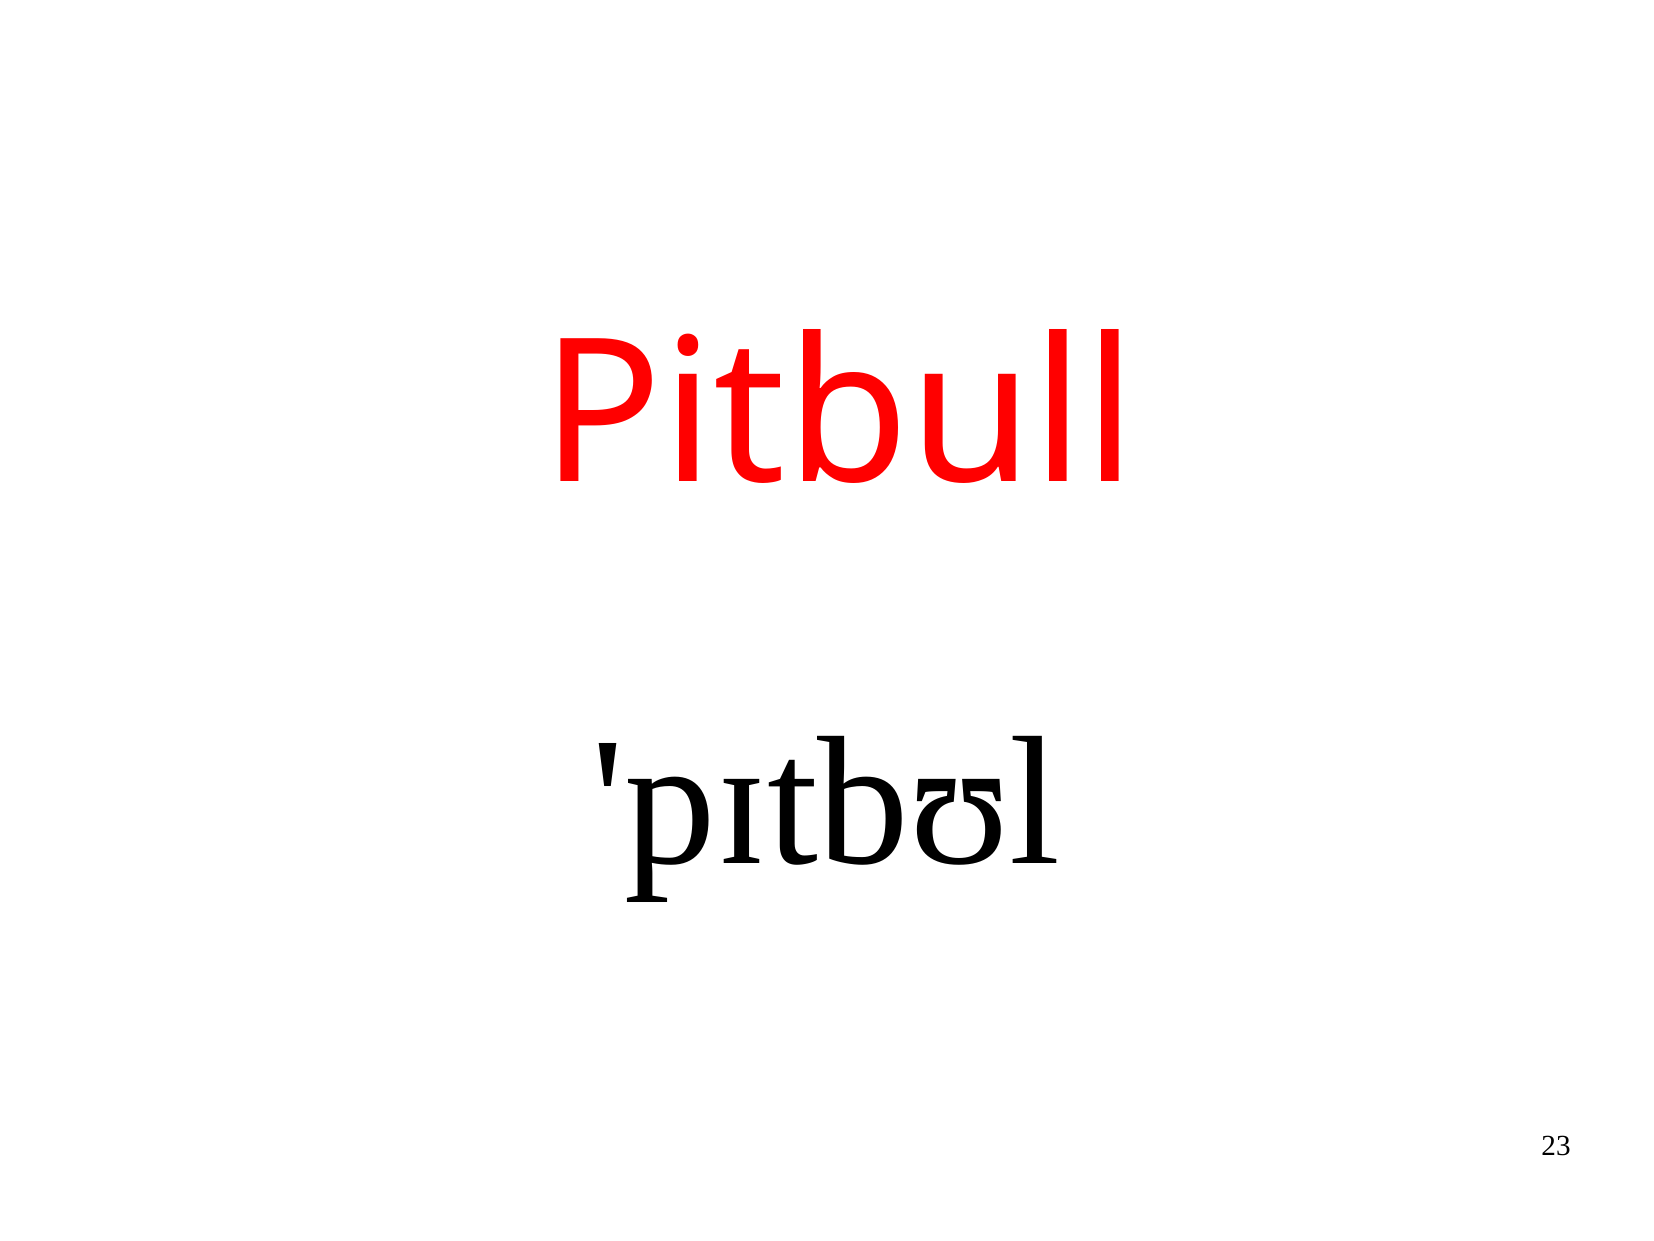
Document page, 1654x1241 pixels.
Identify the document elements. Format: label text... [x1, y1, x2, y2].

subtitle 'pɪtbʊl [82, 475, 1571, 1109]
text_box Pitbull [82, 259, 1595, 475]
